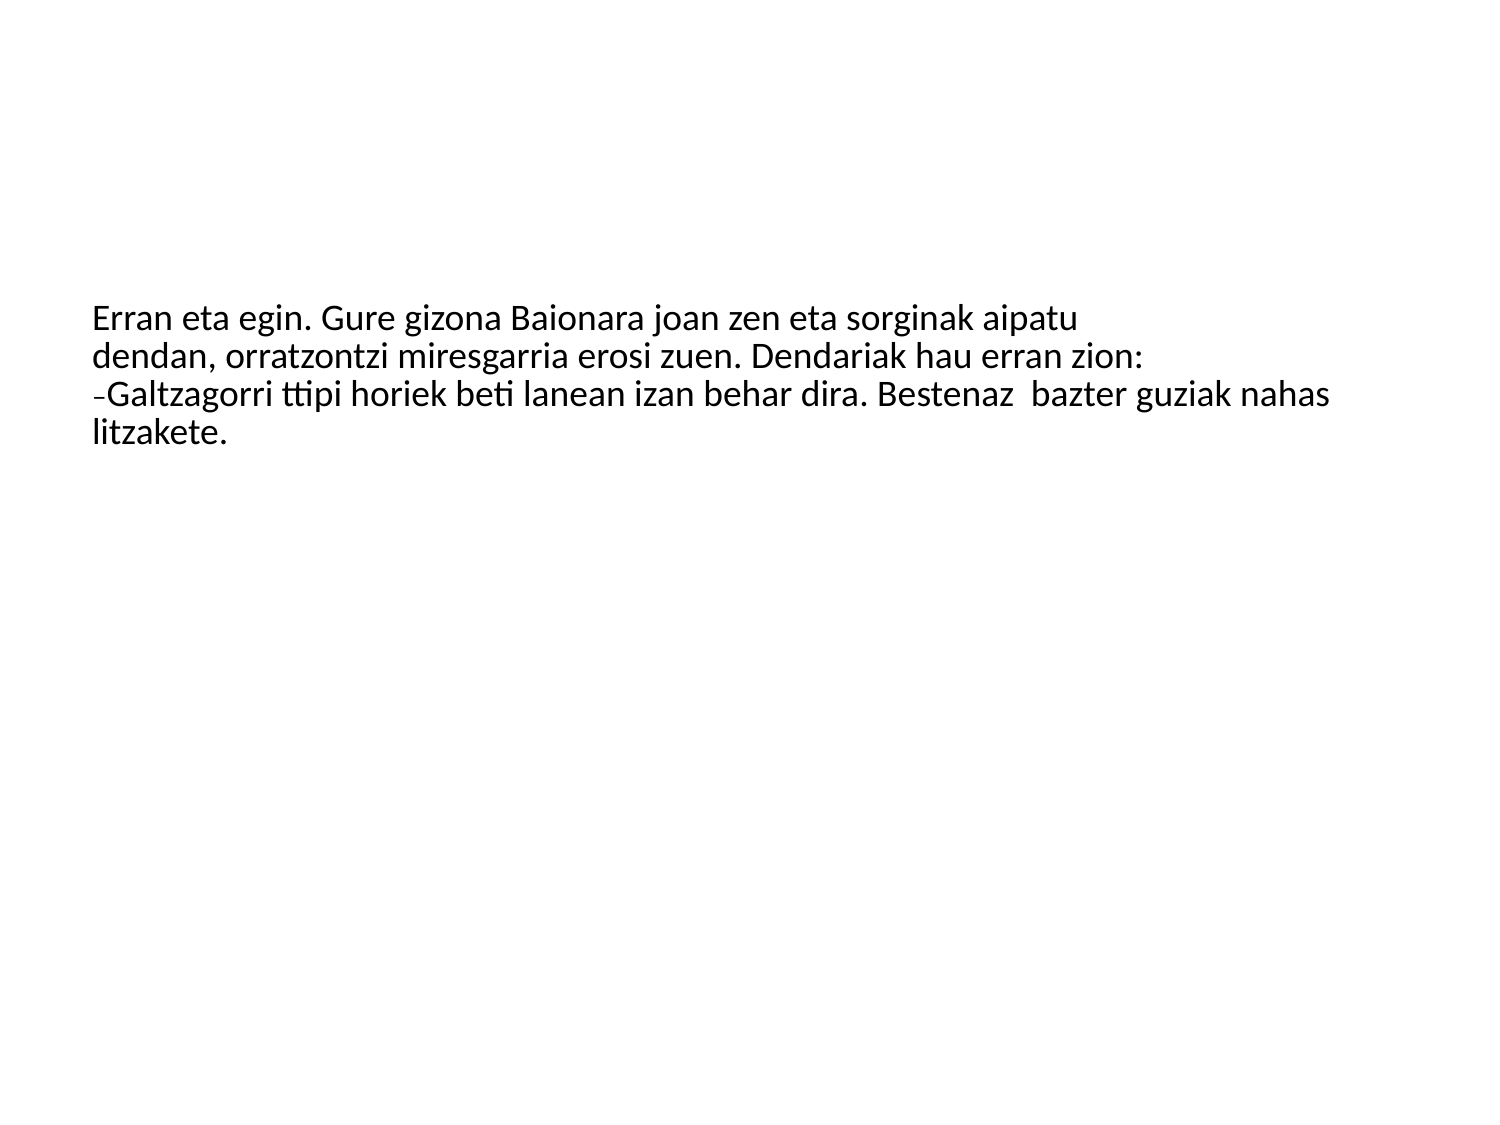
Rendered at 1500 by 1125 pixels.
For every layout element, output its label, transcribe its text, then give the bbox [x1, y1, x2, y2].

text_box Erran eta egin. Gure gizona Baionara joan zen eta sorginak aipatu dendan, orratzontzi miresgarria erosi zuen. Dendariak hau erran zion: –Galtzagorri ttipi horiek beti lanean izan behar dira. Bestenaz bazter guziak nahas litzakete. [77, 295, 1347, 462]
